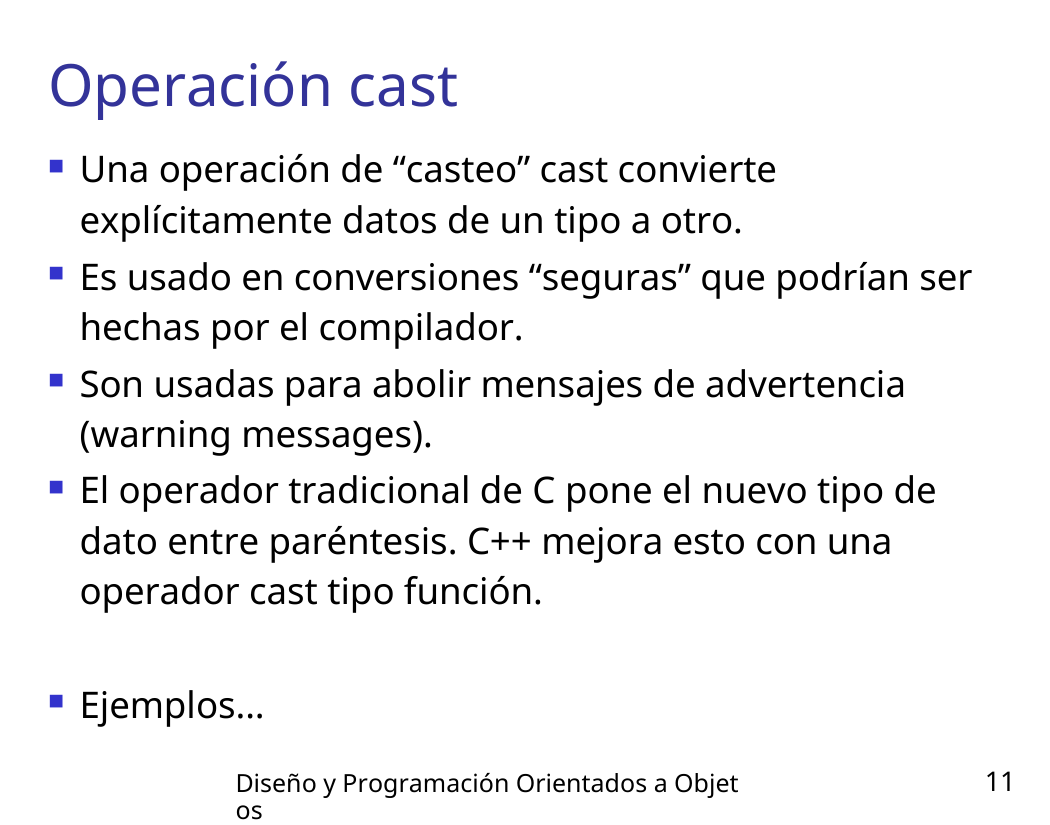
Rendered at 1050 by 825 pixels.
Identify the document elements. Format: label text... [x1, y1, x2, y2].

list Una operación de “casteo” cast convierte explícitamente datos de un tipo a otro. Es usado en conversiones “seguras” que podrían ser hechas por el compilador. Son usadas para abolir mensajes de advertencia (warning messages). El operador tradicional de C pone el nuevo tipo de dato entre paréntesis. C++ mejora esto con una operador cast tipo función. Ejemplos... [37, 138, 1023, 739]
title Operación cast [37, 8, 1026, 129]
